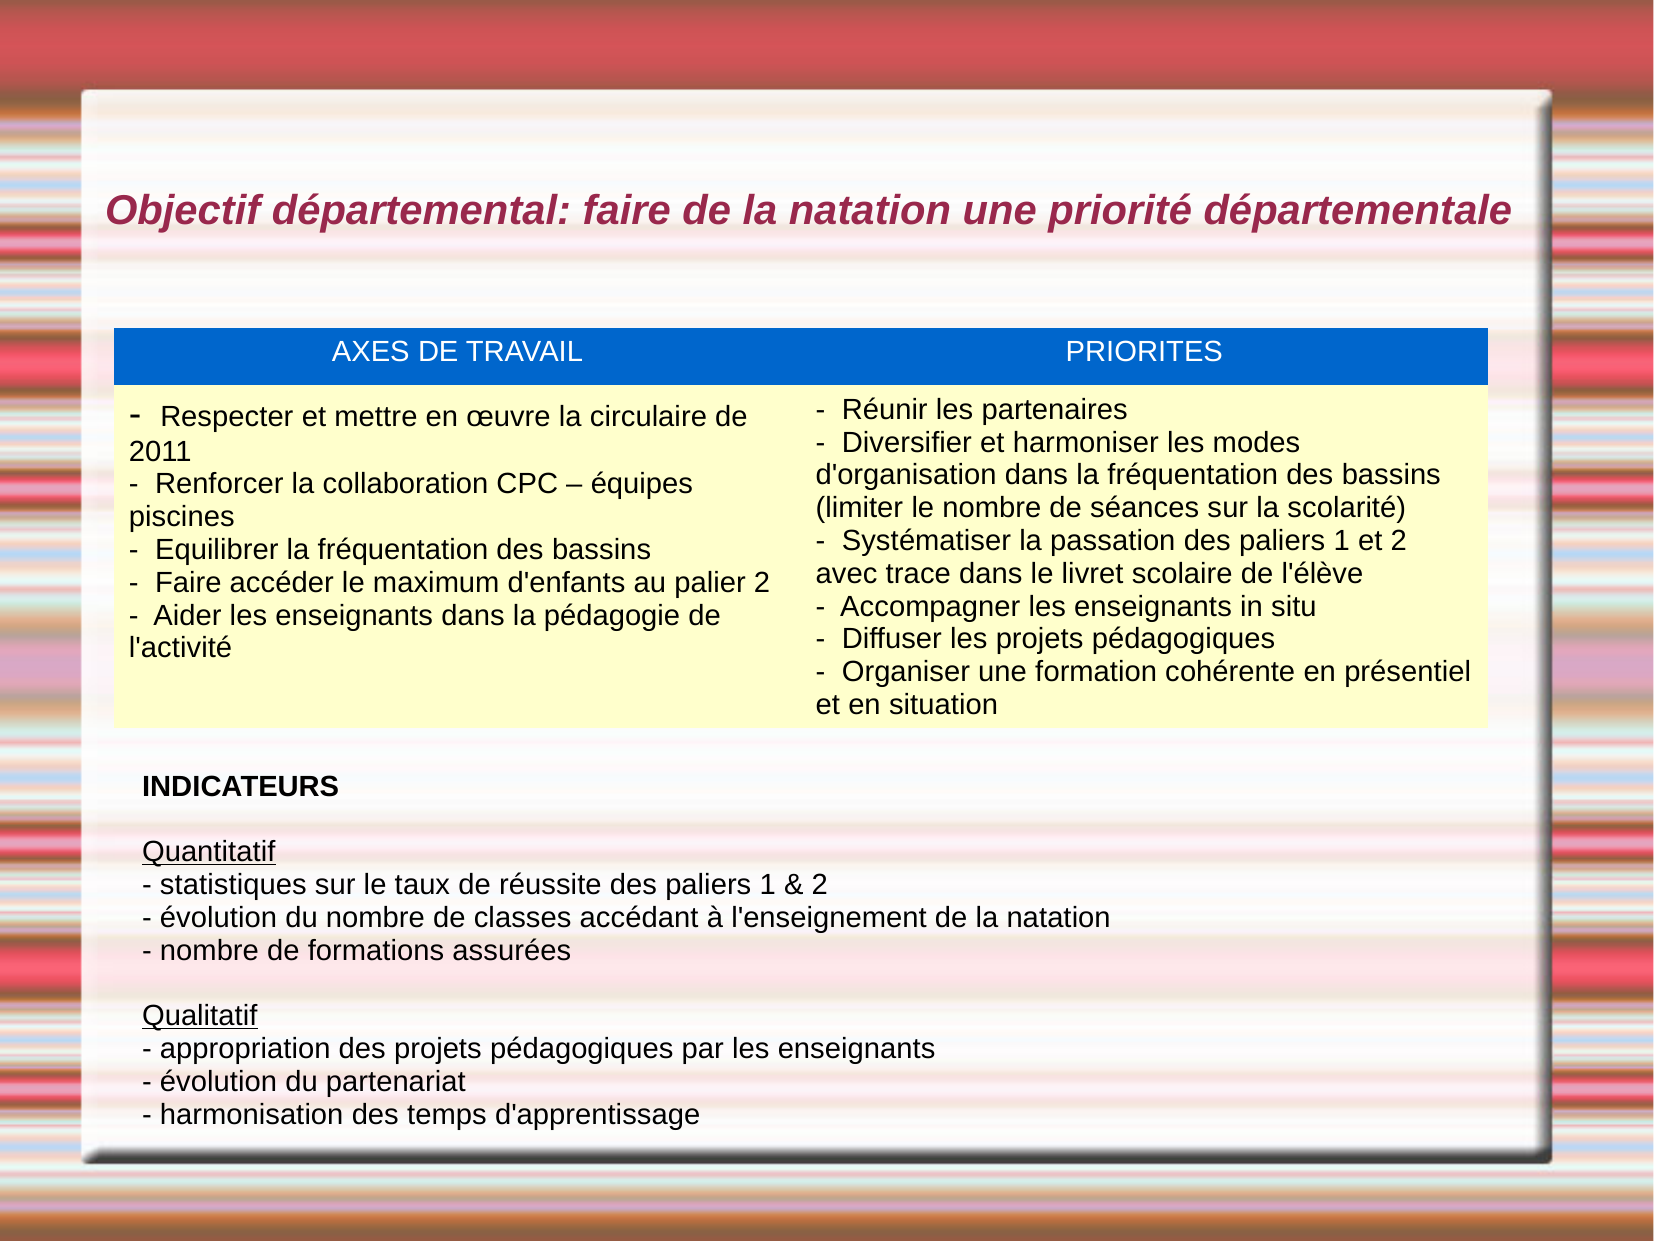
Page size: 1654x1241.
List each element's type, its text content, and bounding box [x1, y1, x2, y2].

title Objectif départemental: faire de la natation une priorité départementale [94, 106, 1524, 314]
table_header PRIORITES [801, 328, 1488, 385]
table_header INDICATEURS Quantitatif - statistiques sur le taux de réussite des paliers 1 & 2 - évolution du nombre de classes accédant à l'enseignement de la natation - nombre de formations assurées Qualitatif - appropriation des projets pédagogiques par les enseignants - évolution du partenariat - harmonisation des temps d'apprentissage [127, 762, 1486, 1140]
table_cell - Réunir les partenaires - Diversifier et harmoniser les modes d'organisation dans la fréquentation des bassins (limiter le nombre de séances sur la scolarité) - Systématiser la passation des paliers 1 et 2 avec trace dans le livret scolaire de l'élève - Accompagner les enseignants in situ - Diffuser les projets pédagogiques - Organiser une formation cohérente en présentiel et en situation [801, 385, 1488, 728]
table_header AXES DE TRAVAIL [114, 328, 801, 385]
table_cell - Respecter et mettre en œuvre la circulaire de 2011 - Renforcer la collaboration CPC – équipes piscines - Equilibrer la fréquentation des bassins - Faire accéder le maximum d'enfants au palier 2 - Aider les enseignants dans la pédagogie de l'activité [114, 385, 801, 728]
picture [0, 0, 1654, 1241]
